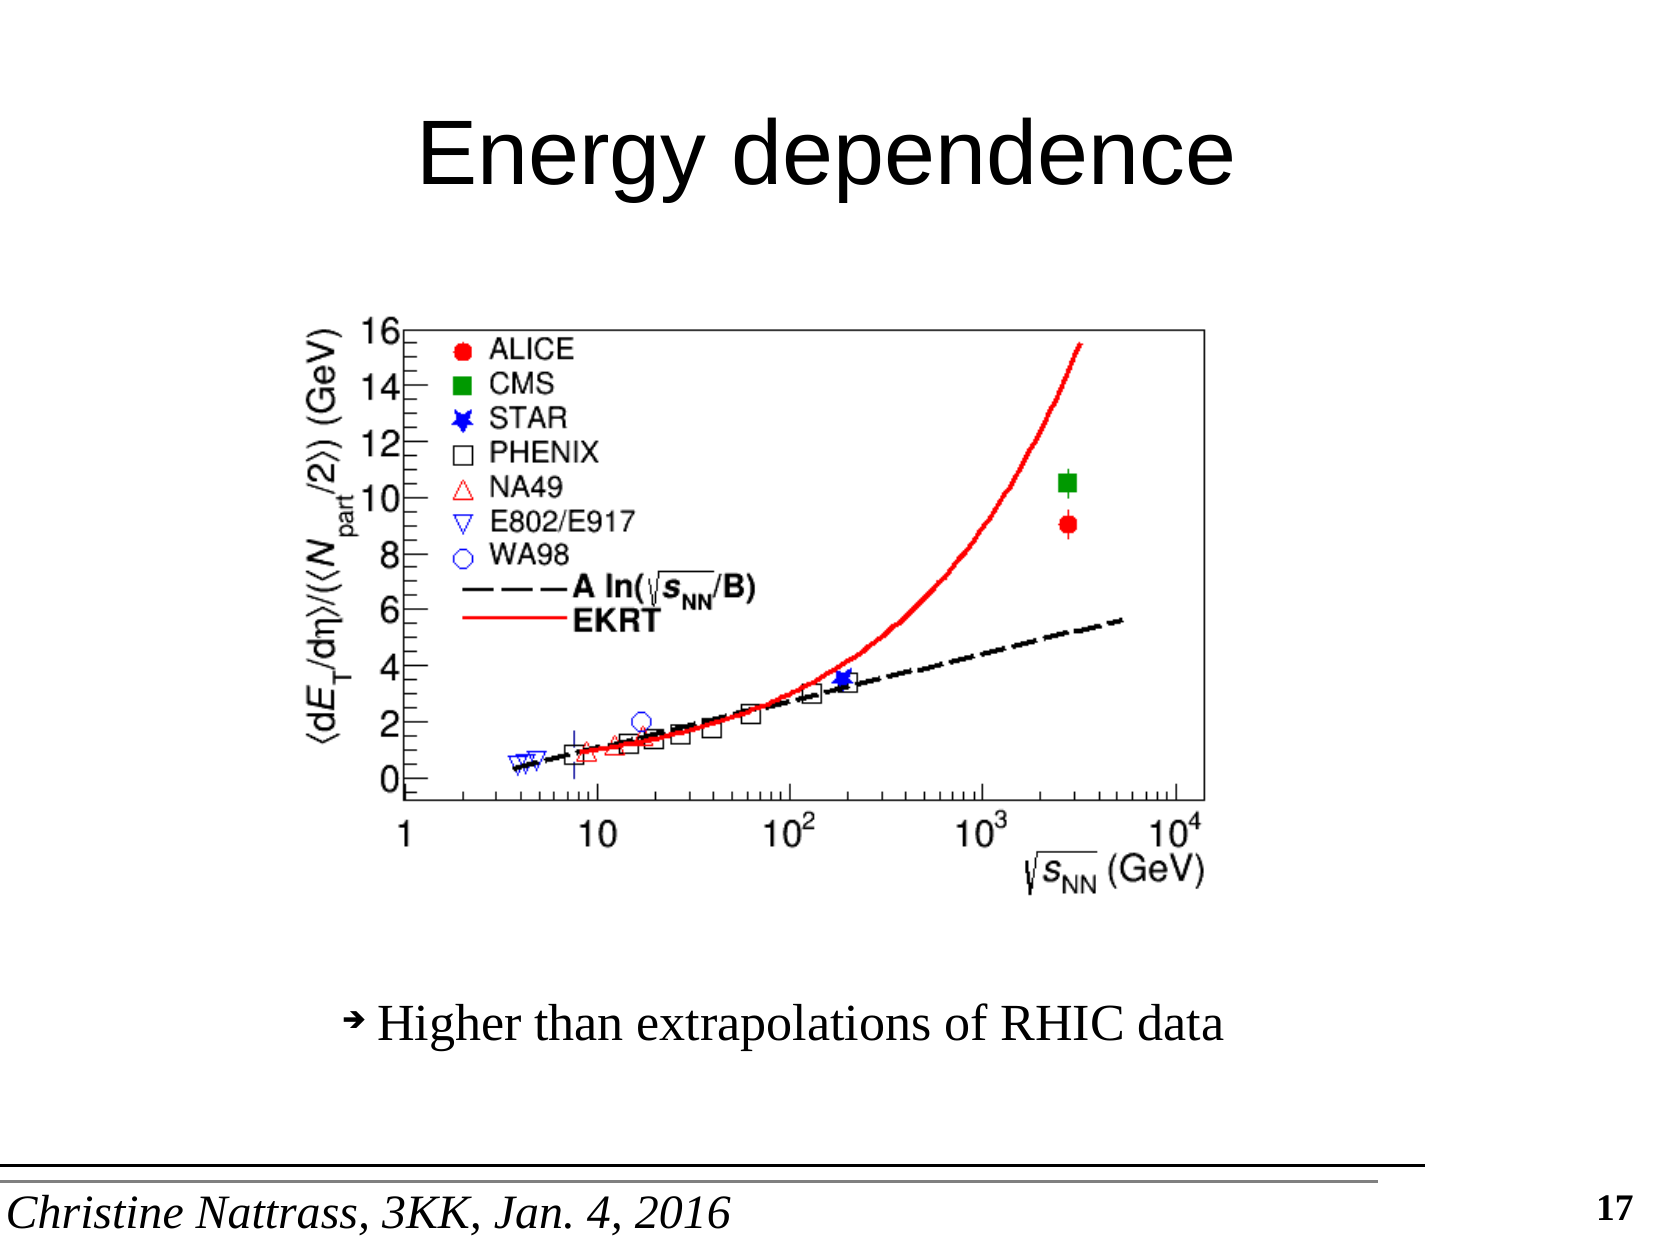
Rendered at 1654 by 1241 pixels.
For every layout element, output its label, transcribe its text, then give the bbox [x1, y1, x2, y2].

picture [300, 314, 1232, 900]
text_box Higher than extrapolations of RHIC data [327, 986, 1573, 1241]
title Energy dependence [82, 49, 1571, 257]
